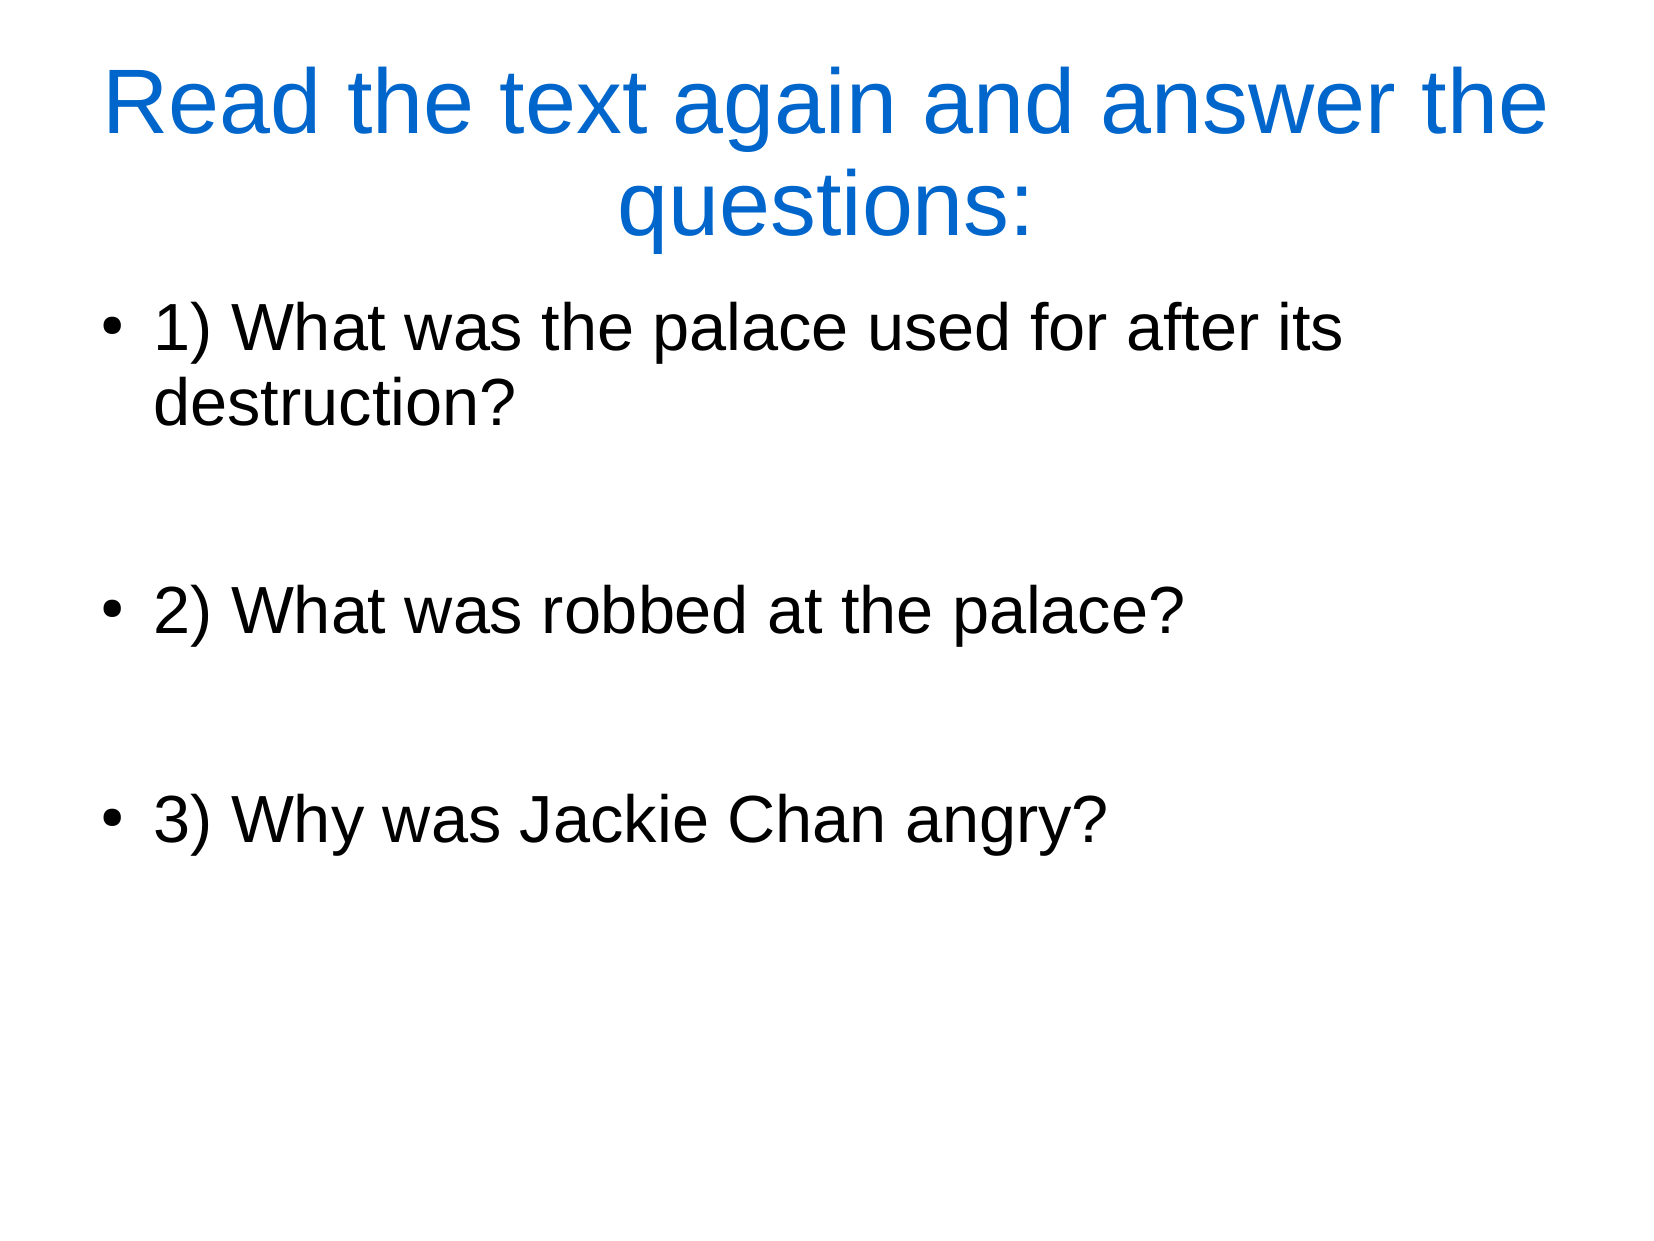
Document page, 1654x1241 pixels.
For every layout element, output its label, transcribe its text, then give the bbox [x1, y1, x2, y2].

title Read the text again and answer the questions: [82, 49, 1571, 257]
list 1) What was the palace used for after its destruction? 2) What was robbed at the palace? 3) Why was Jackie Chan angry? [82, 290, 1571, 1170]
